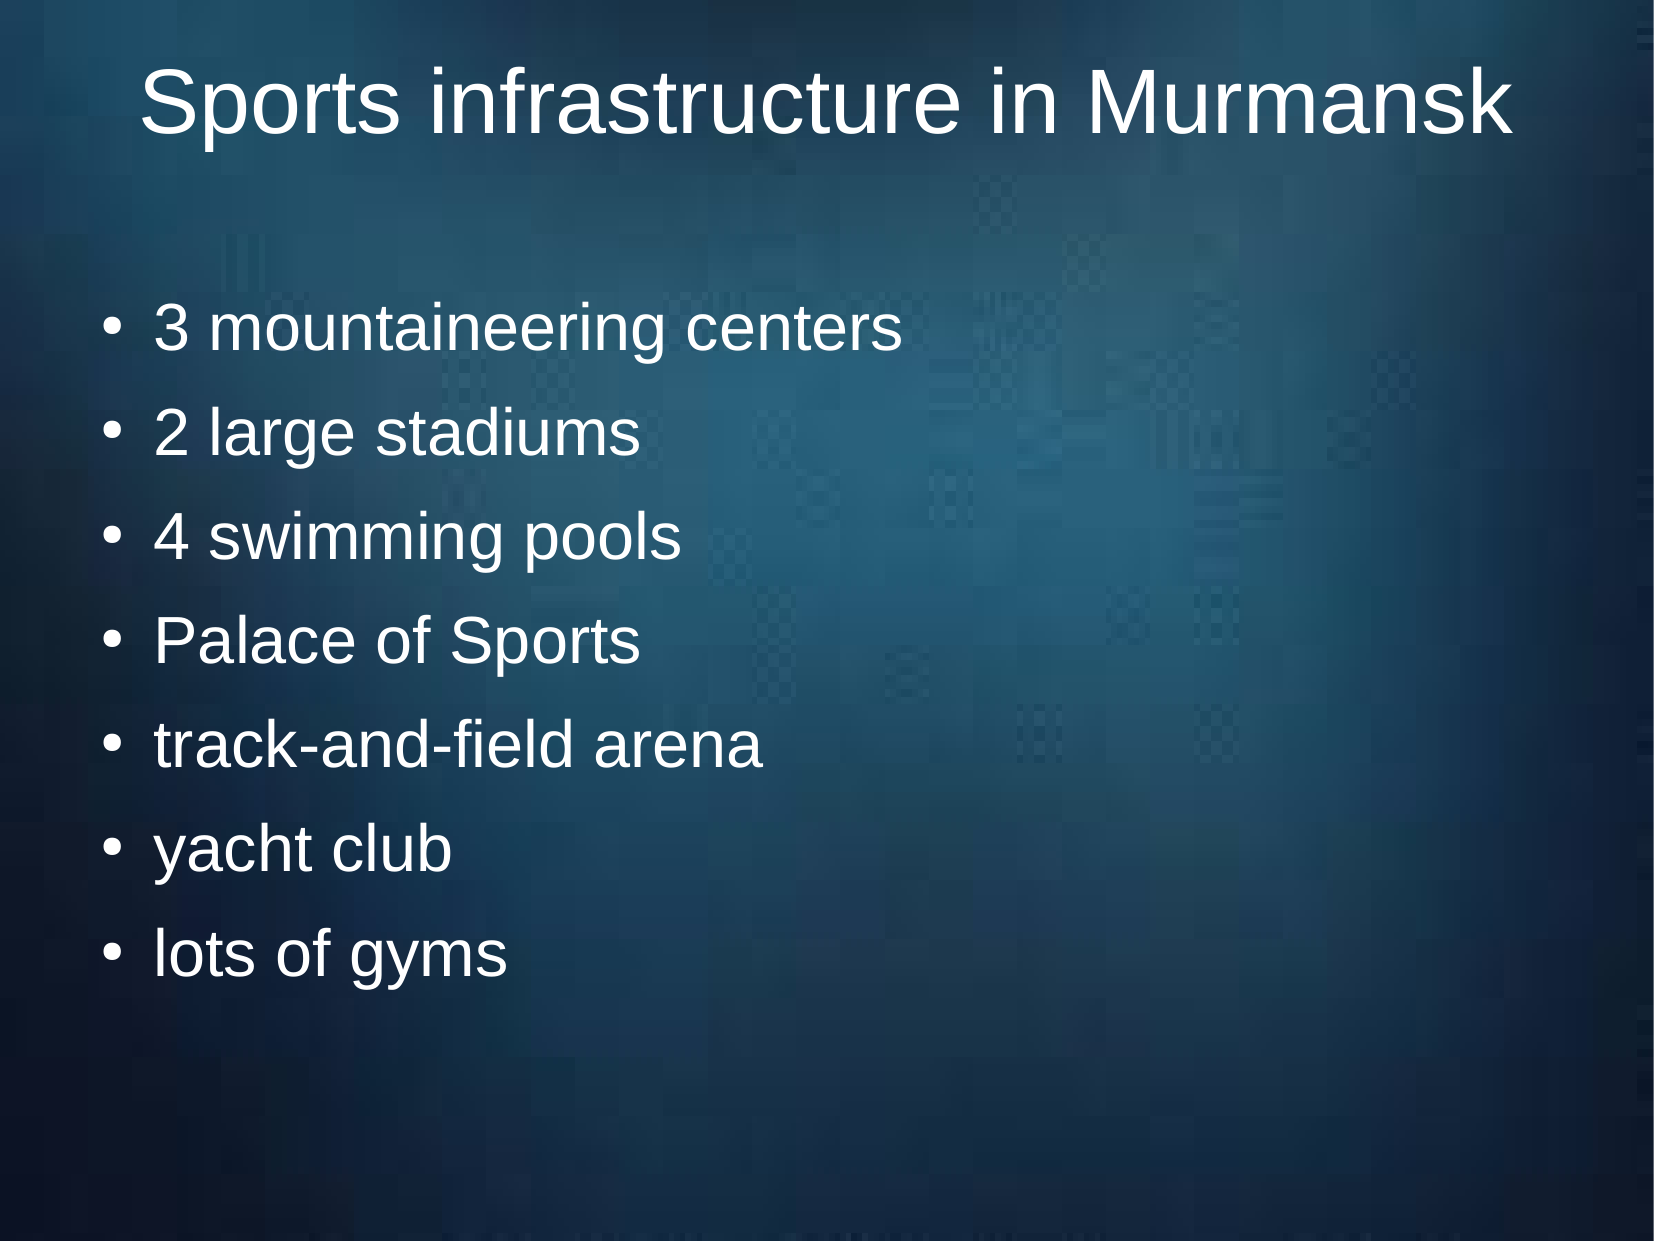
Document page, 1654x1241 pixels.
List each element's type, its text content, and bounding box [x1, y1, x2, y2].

picture [0, 0, 1654, 1241]
title Sports infrastructure in Murmansk [82, 49, 1571, 257]
list 3 mountaineering centers 2 large stadiums 4 swimming pools Palace of Sports track-and-field arena yacht club lots of gyms [82, 290, 1571, 1109]
